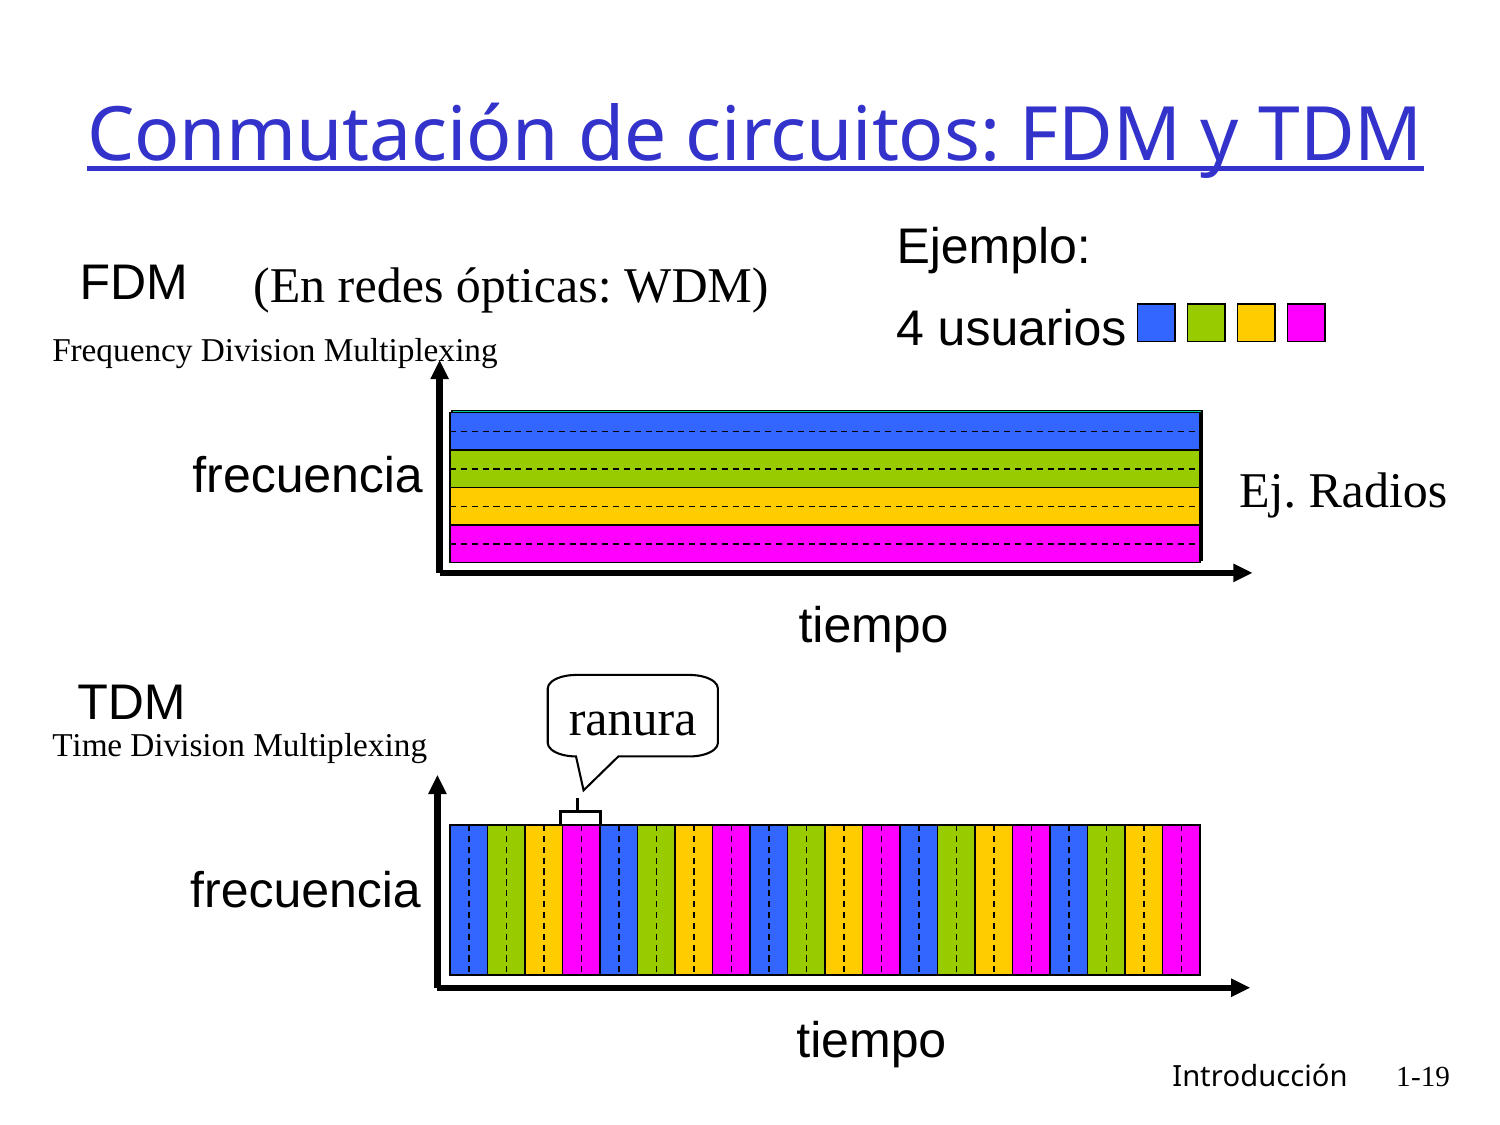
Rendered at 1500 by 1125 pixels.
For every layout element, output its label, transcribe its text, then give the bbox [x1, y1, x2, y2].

text_box Ej. Radios [1224, 450, 1463, 526]
text_box [1137, 304, 1176, 342]
text_box [1187, 304, 1226, 342]
text_box [1287, 304, 1326, 342]
text_box TDM [167, 692, 176, 715]
text_box 1-<number> [1362, 1050, 1466, 1125]
text_box frecuencia [177, 435, 438, 511]
text_box [450, 410, 1203, 563]
text_box frecuencia [175, 850, 436, 926]
text_box Ejemplo: [881, 206, 1106, 282]
text_box Frequency Division Multiplexing [37, 320, 514, 376]
text_box Time Division Multiplexing [37, 715, 443, 771]
text_box FDM [64, 242, 203, 318]
title Conmutación de circuitos: FDM y TDM [72, 36, 1461, 226]
text_box tiempo [783, 585, 964, 661]
text_box (En redes ópticas: WDM) [238, 244, 785, 320]
text_box tiempo [781, 999, 962, 1076]
text_box TDM [62, 662, 201, 715]
text_box [1237, 304, 1276, 342]
text_box TDM [116, 688, 136, 715]
text_box Introducción [887, 1050, 1362, 1125]
text_box [449, 825, 1201, 976]
text_box ranura [547, 674, 718, 791]
text_box TDM [151, 690, 161, 715]
text_box 4 usuarios [881, 287, 1142, 363]
